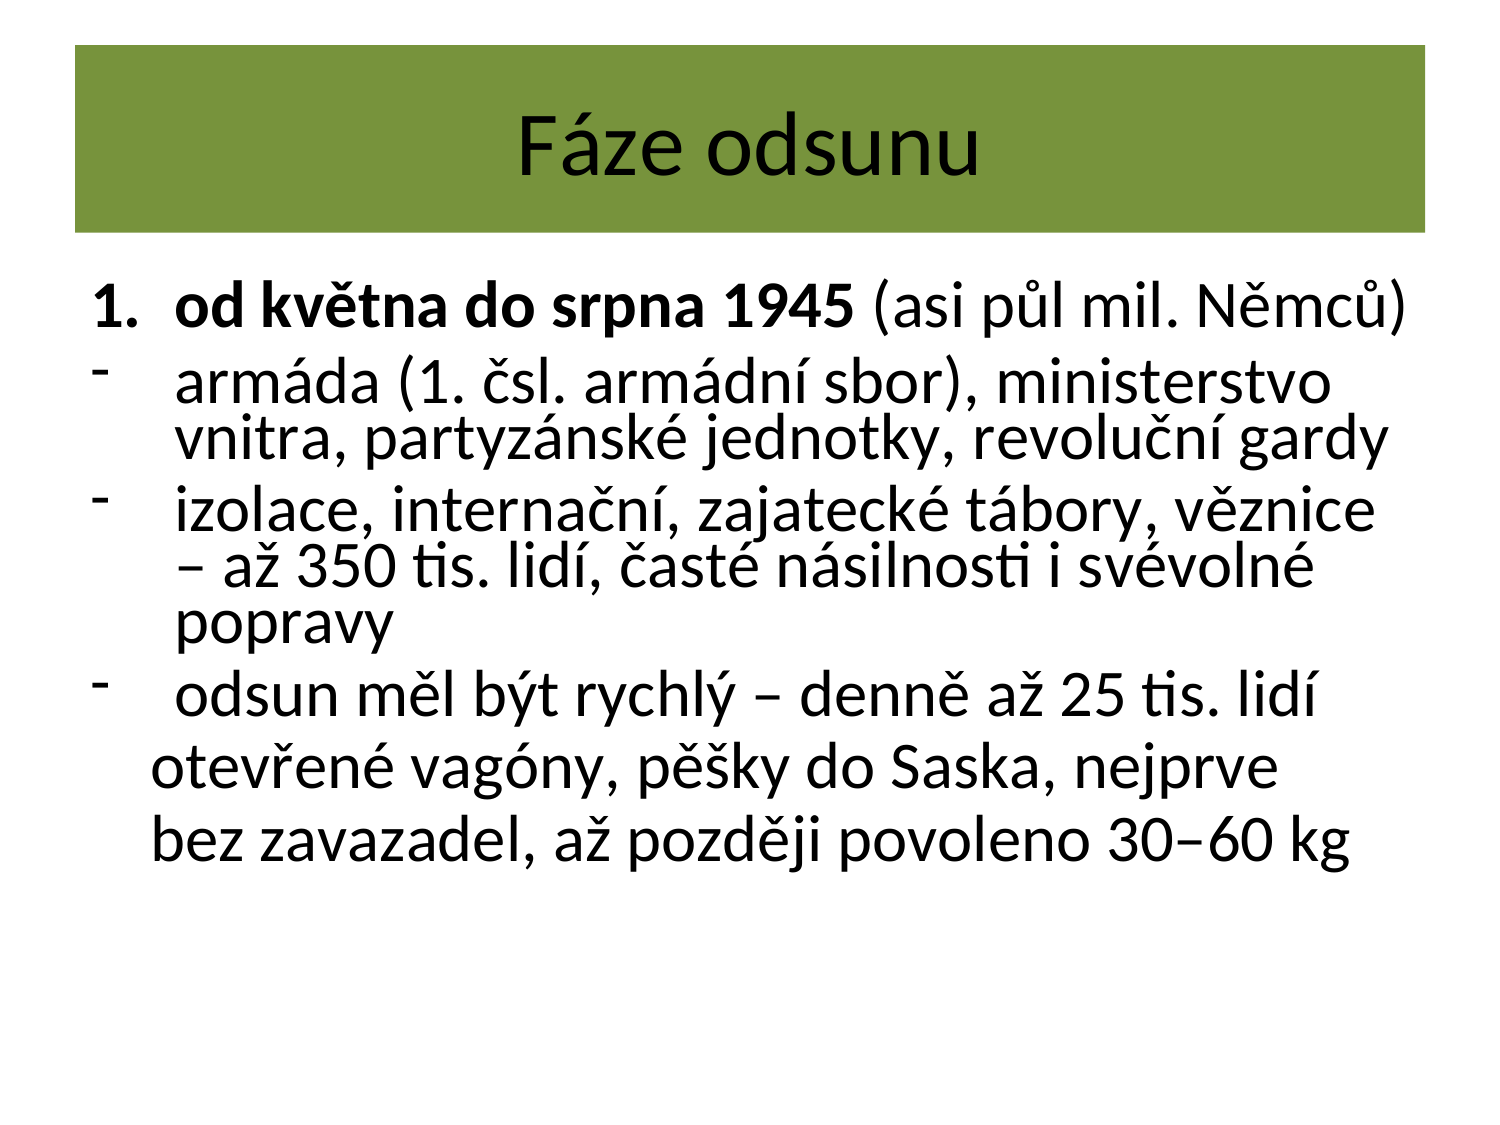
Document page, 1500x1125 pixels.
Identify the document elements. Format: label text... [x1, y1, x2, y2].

title Fáze odsunu [75, 45, 1426, 233]
list od května do srpna 1945 (asi půl mil. Němců) armáda (1. čsl. armádní sbor), ministerstvo vnitra, partyzánské jednotky, revoluční gardy izolace, internační, zajatecké tábory, věznice – až 350 tis. lidí, časté násilnosti i svévolné popravy odsun měl být rychlý – denně až 25 tis. lidí otevřené vagóny, pěšky do Saska, nejprve bez zavazadel, až později povoleno 30–60 kg [75, 262, 1426, 1124]
